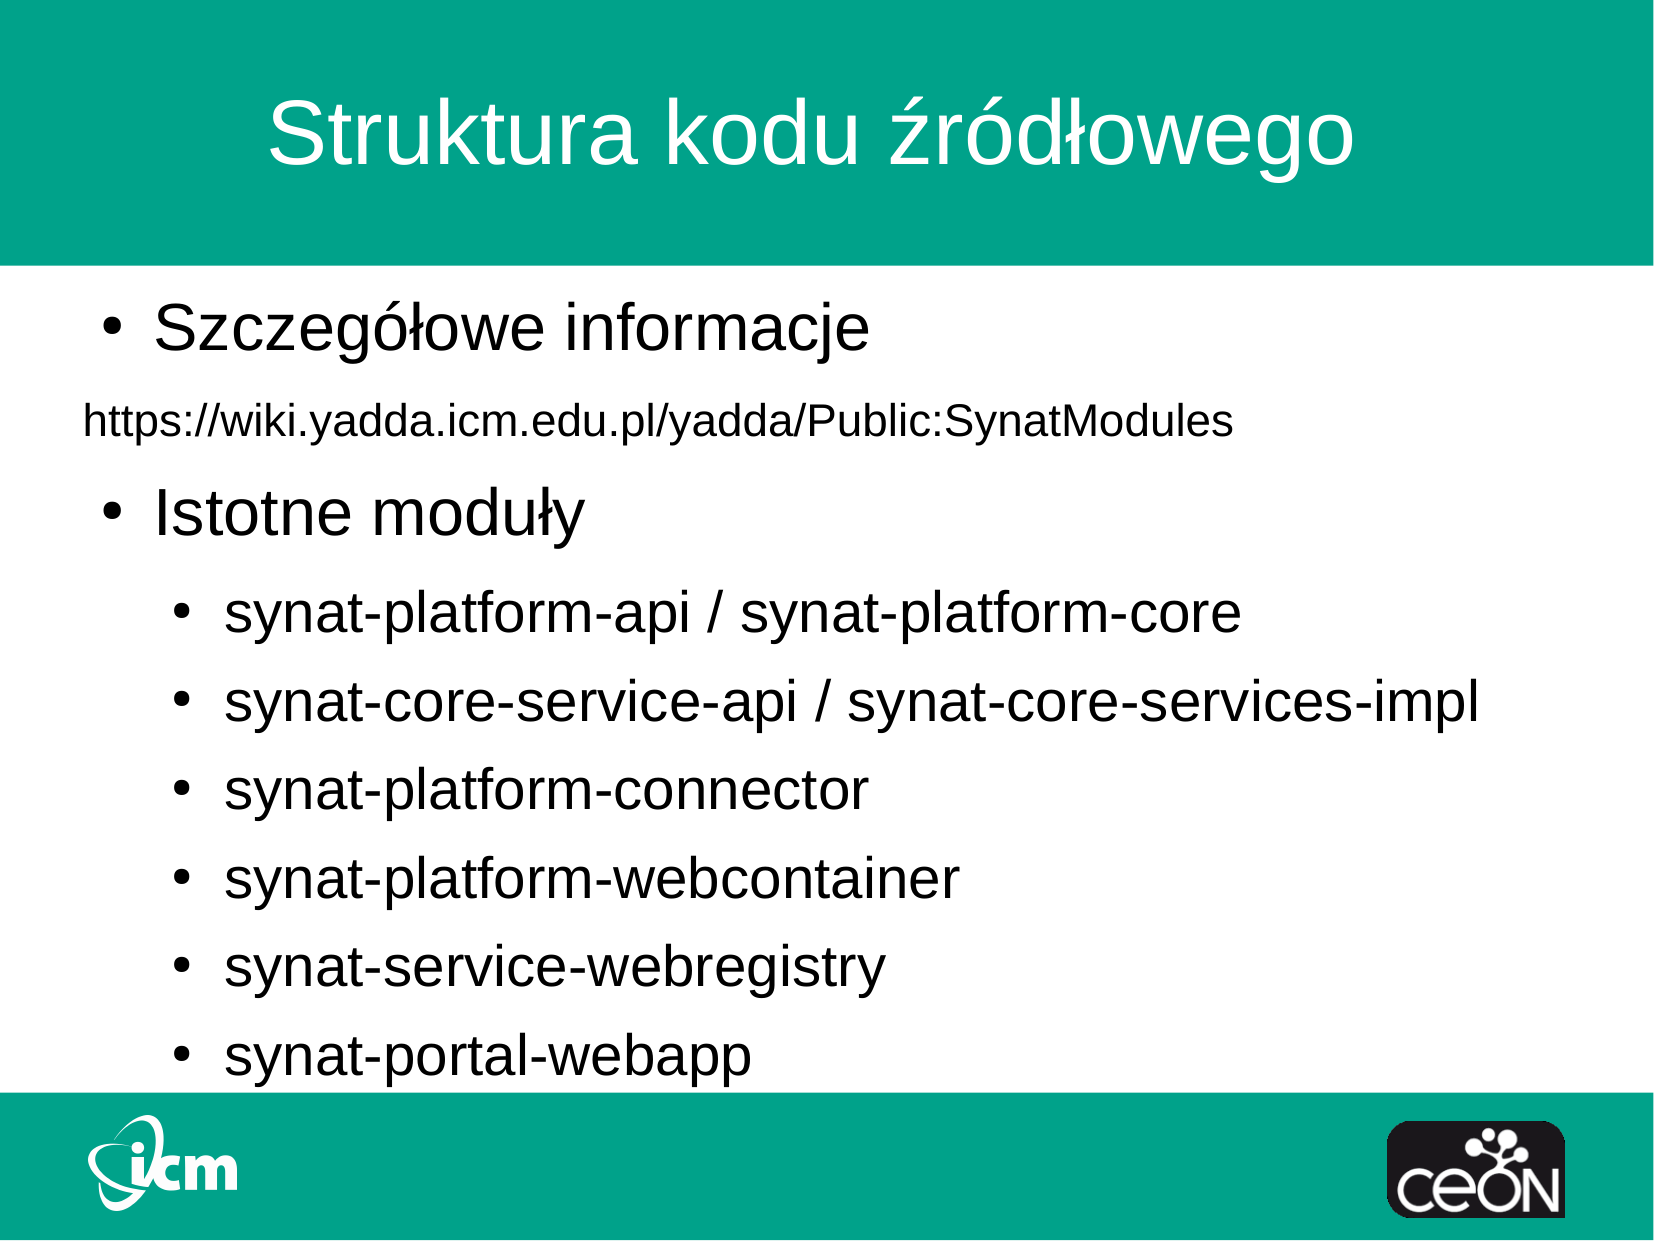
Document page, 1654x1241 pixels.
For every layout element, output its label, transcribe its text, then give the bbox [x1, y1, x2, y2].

picture [88, 1177, 237, 1211]
picture [1387, 1177, 1565, 1218]
list Szczegółowe informacje https://wiki.yadda.icm.edu.pl/yadda/Public:SynatModules Istotne moduły synat-platform-api / synat-platform-core synat-core-service-api / synat-core-services-impl synat-platform-connector synat-platform-webcontainer synat-service-webregistry synat-portal-webapp [82, 290, 1571, 1177]
title Struktura kodu źródłowego [59, 29, 1565, 237]
